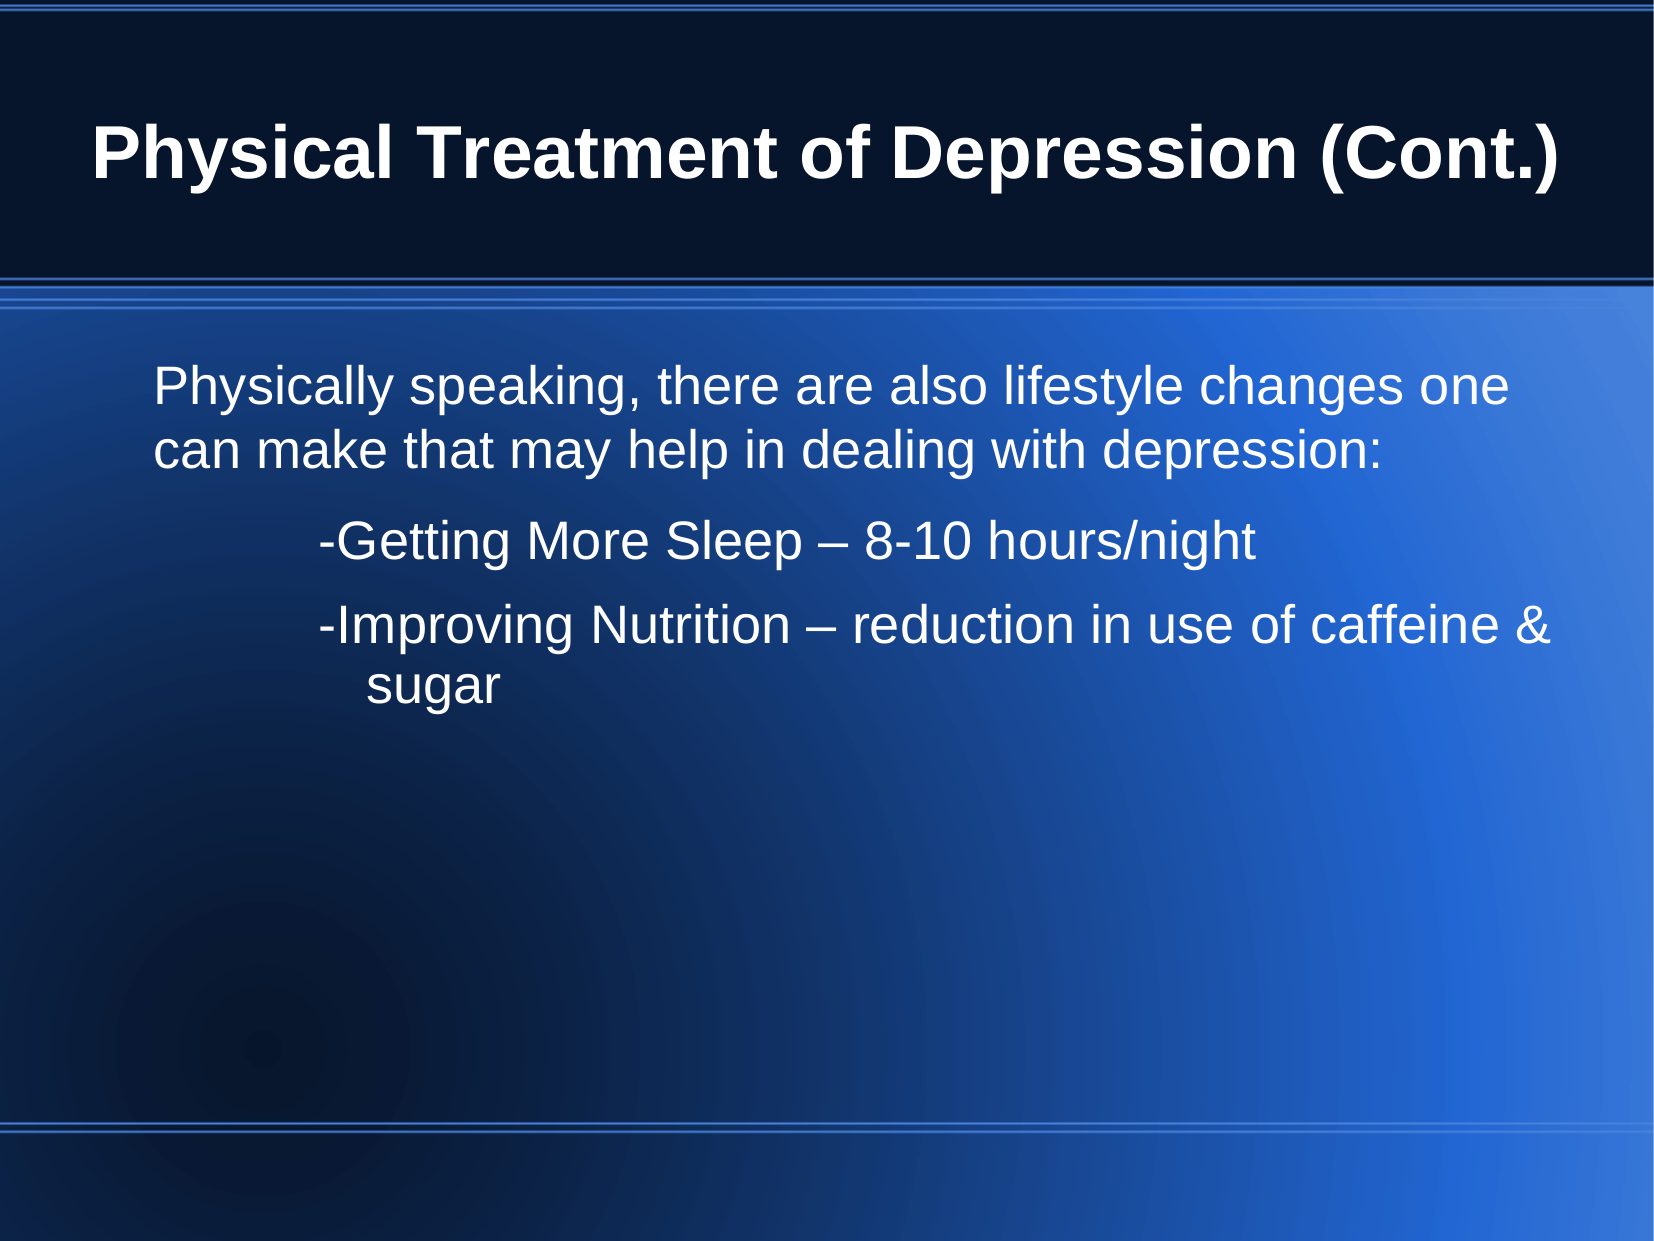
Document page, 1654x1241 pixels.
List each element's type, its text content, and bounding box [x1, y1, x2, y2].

picture [0, 0, 1654, 1241]
list Physically speaking, there are also lifestyle changes one can make that may help in dealing with depression: -Getting More Sleep – 8-10 hours/night -Improving Nutrition – reduction in use of caffeine & sugar [82, 355, 1571, 1094]
title Physical Treatment of Depression (Cont.) [82, 49, 1571, 257]
